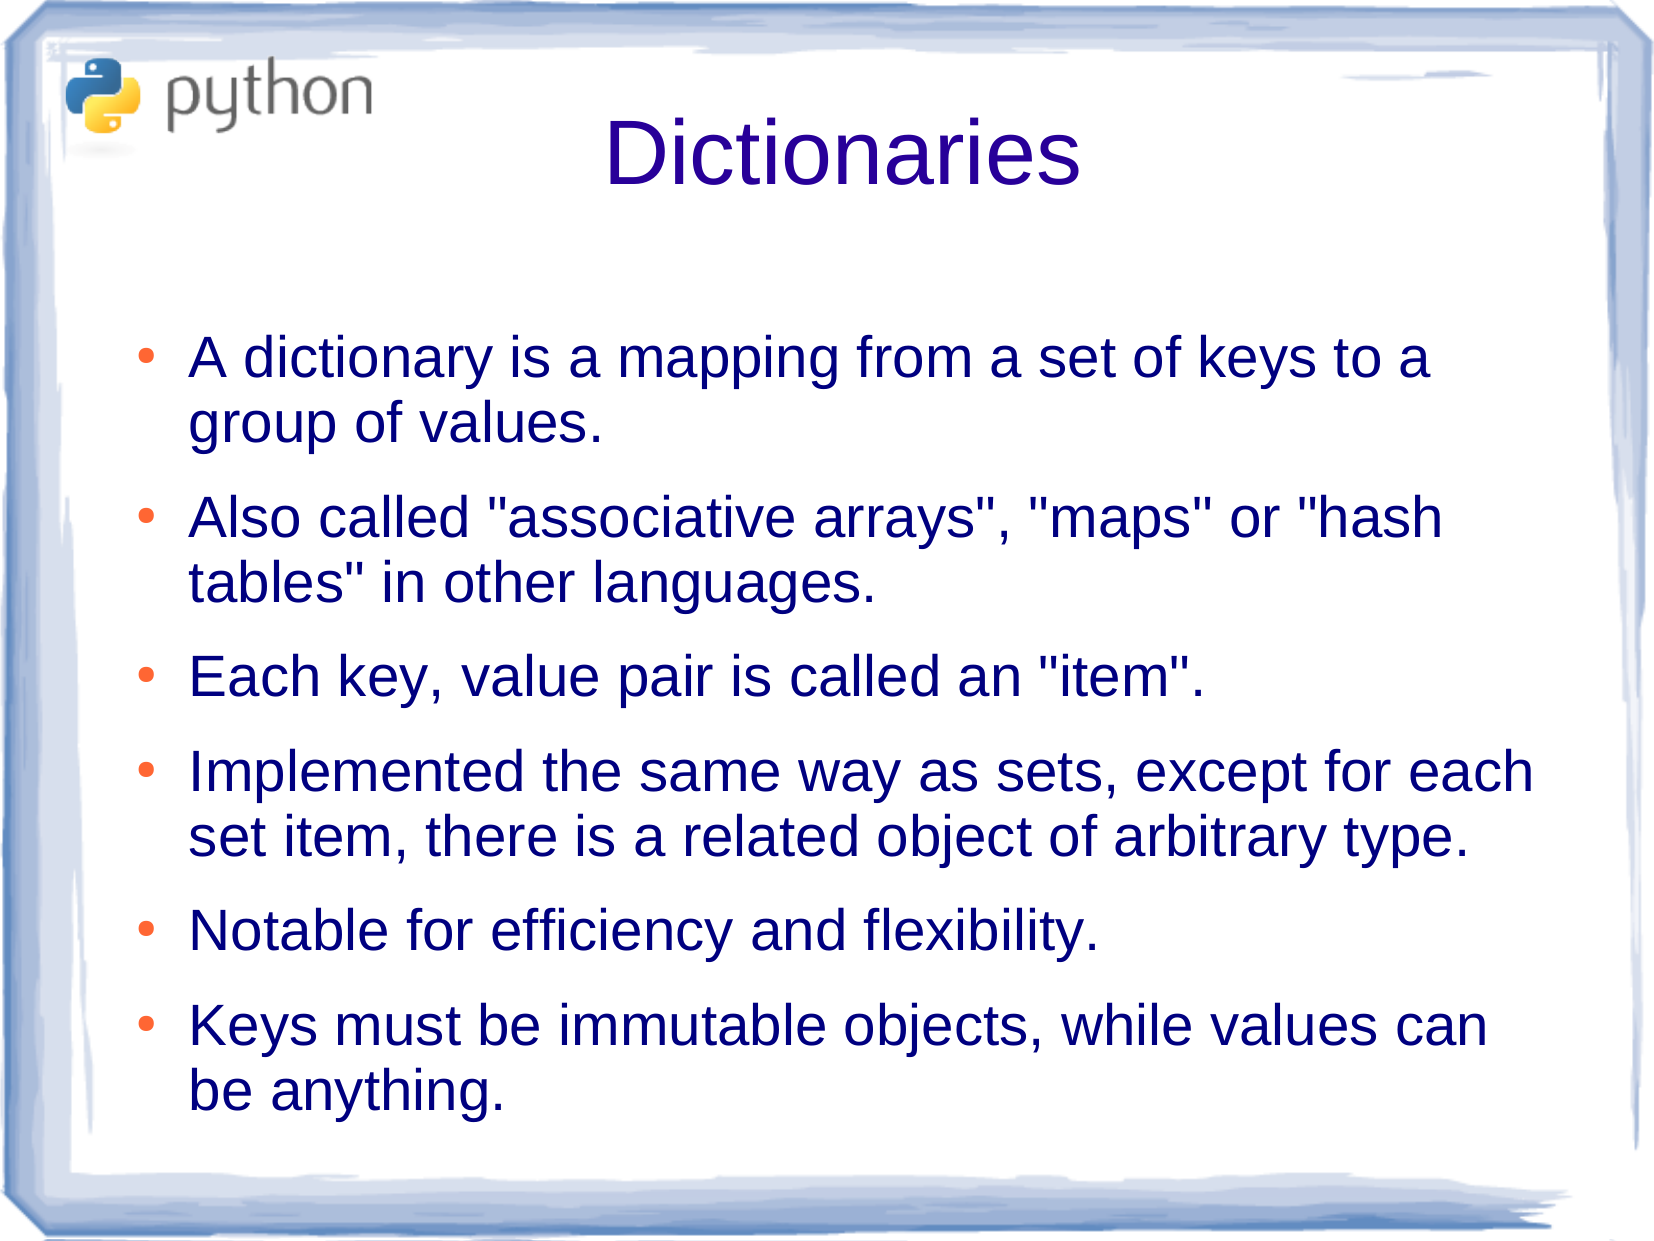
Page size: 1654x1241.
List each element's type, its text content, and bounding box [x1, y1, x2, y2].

list A dictionary is a mapping from a set of keys to a group of values. Also called "associative arrays", "maps" or "hash tables" in other languages. Each key, value pair is called an "item". Implemented the same way as sets, except for each set item, there is a related object of arbitrary type. Notable for efficiency and flexibility. Keys must be immutable objects, while values can be anything. [118, 324, 1571, 1121]
title Dictionaries [82, 49, 1571, 257]
picture [0, 0, 1654, 1241]
